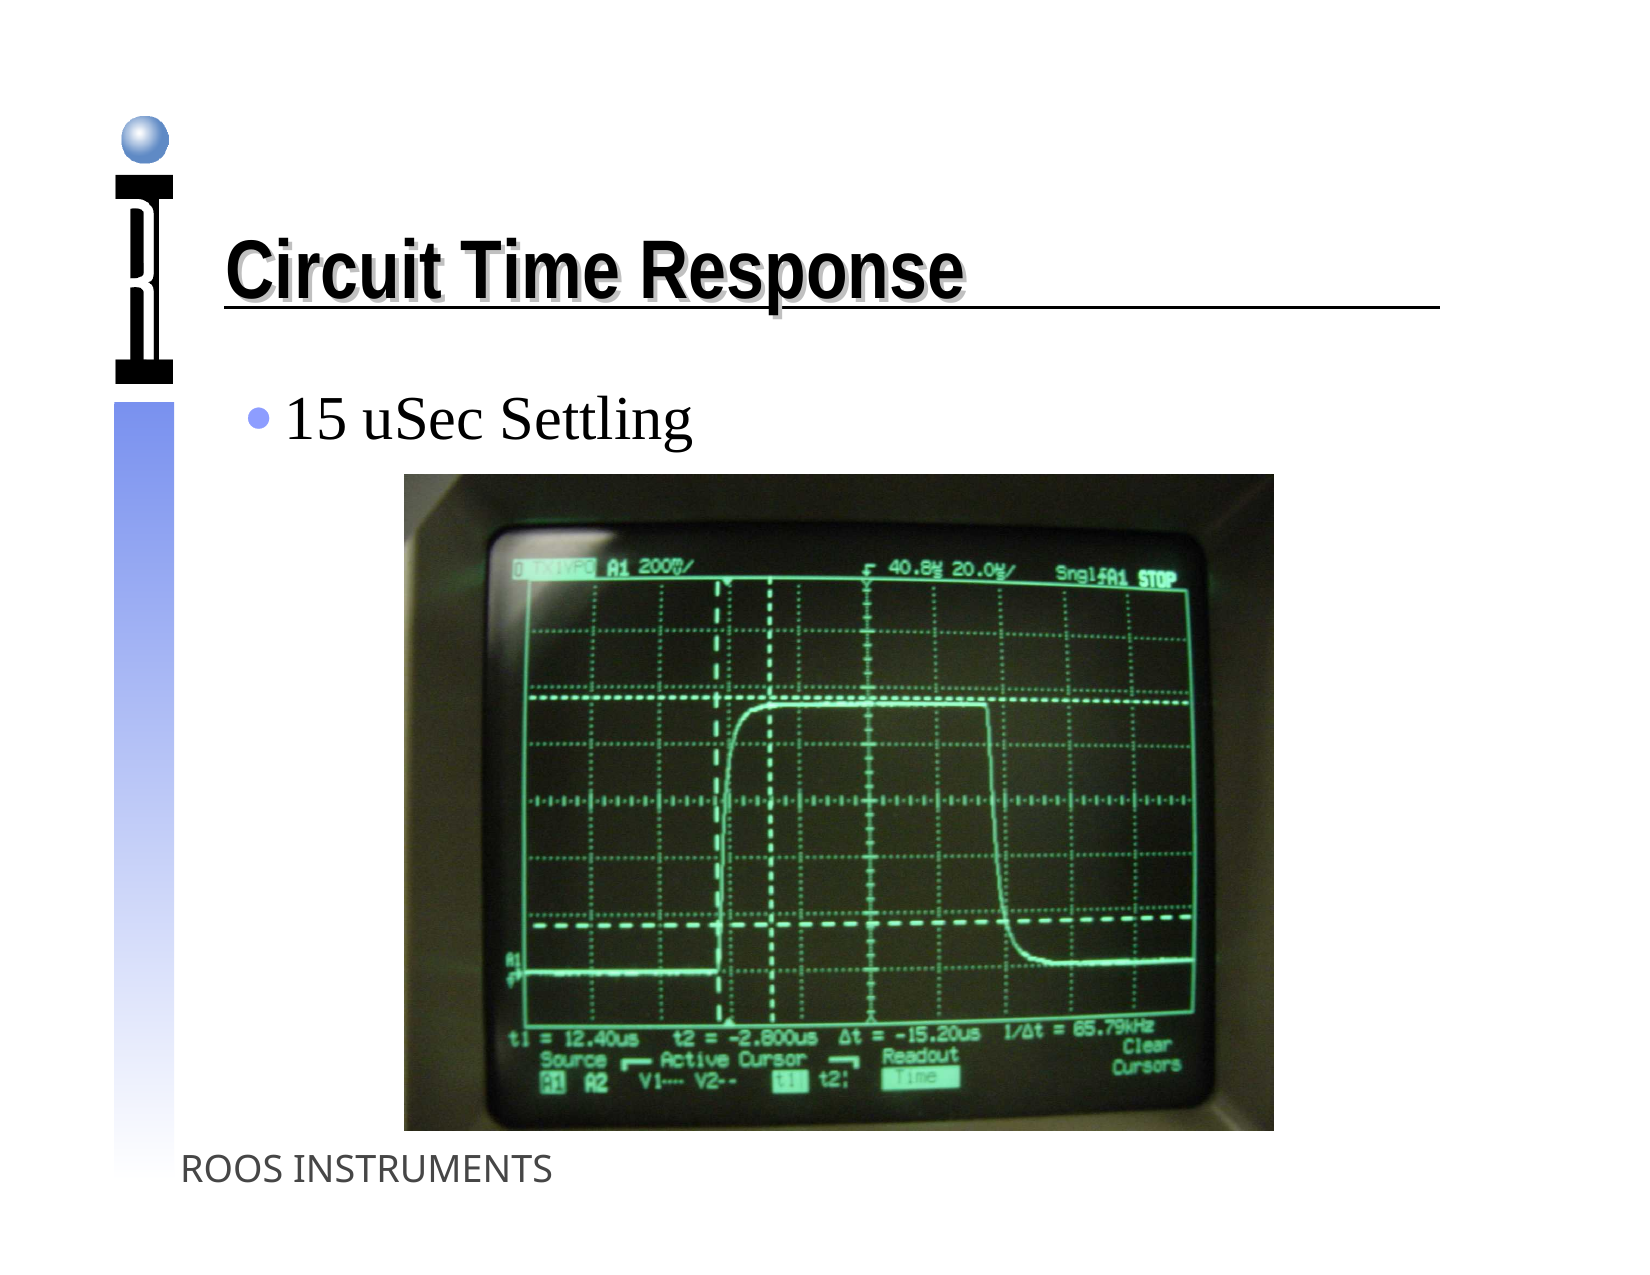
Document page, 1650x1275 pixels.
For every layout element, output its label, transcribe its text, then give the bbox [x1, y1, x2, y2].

text_box Circuit Time Response [225, 133, 1447, 318]
picture [404, 474, 1274, 1131]
text_box 15 uSec Settling [232, 383, 1456, 463]
